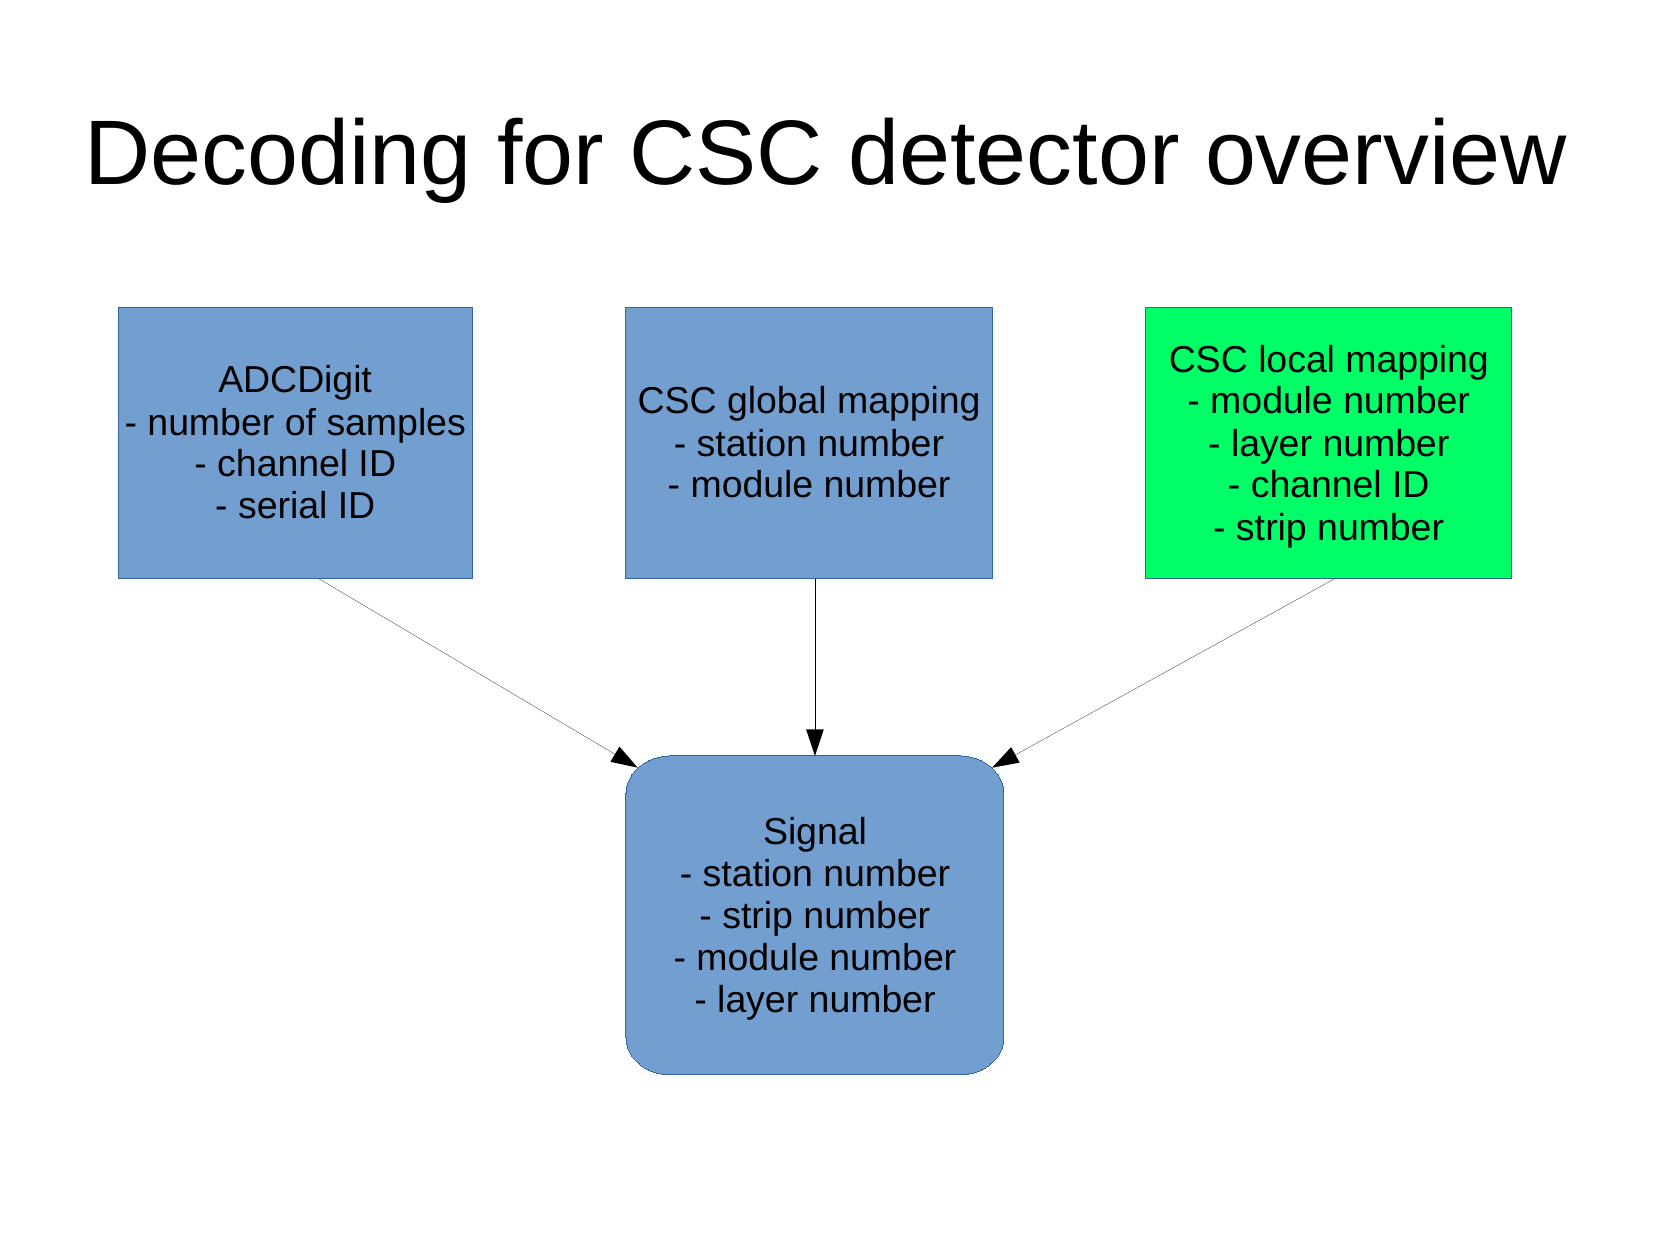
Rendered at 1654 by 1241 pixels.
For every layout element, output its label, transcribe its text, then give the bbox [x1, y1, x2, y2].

text_box CSC local mapping - module number - layer number - channel ID - strip number [1145, 307, 1512, 579]
text_box CSC global mapping - station number - module number [625, 307, 993, 579]
text_box Signal - station number - strip number - module number - layer number [625, 755, 1004, 1075]
title Decoding for CSC detector overview [82, 49, 1571, 257]
text_box ADCDigit - number of samples - channel ID - serial ID [118, 307, 473, 579]
